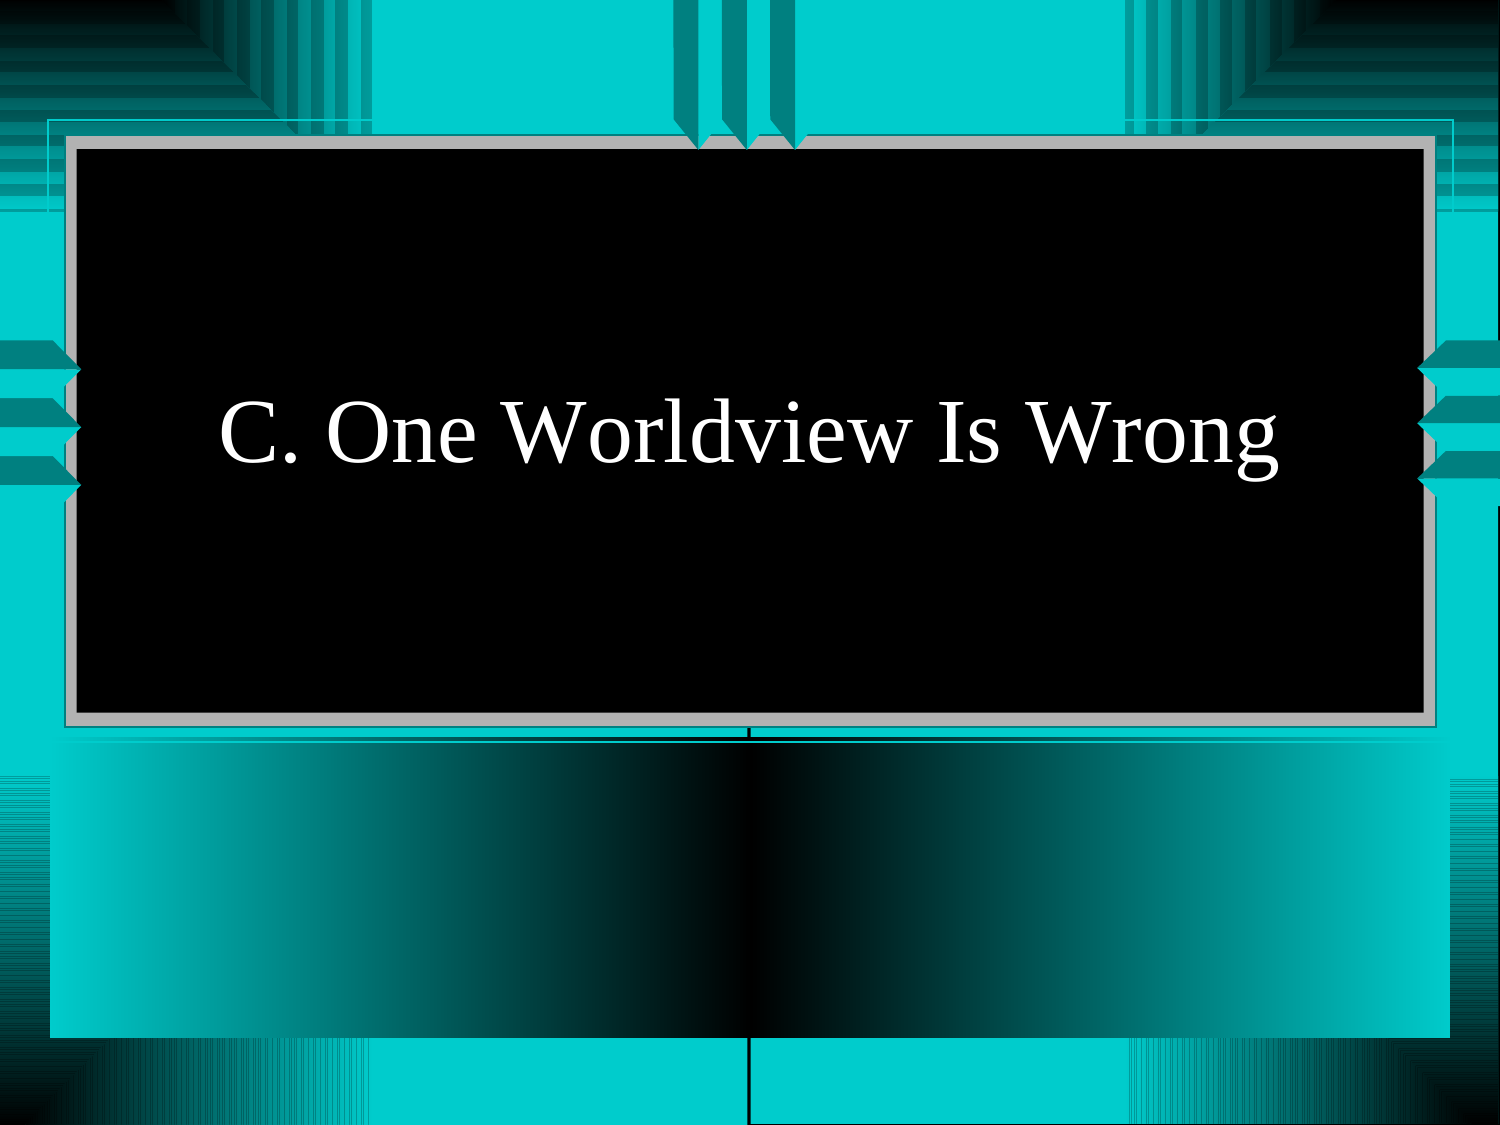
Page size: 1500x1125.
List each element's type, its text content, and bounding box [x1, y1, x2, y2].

title C. One Worldview Is Wrong [112, 337, 1388, 526]
